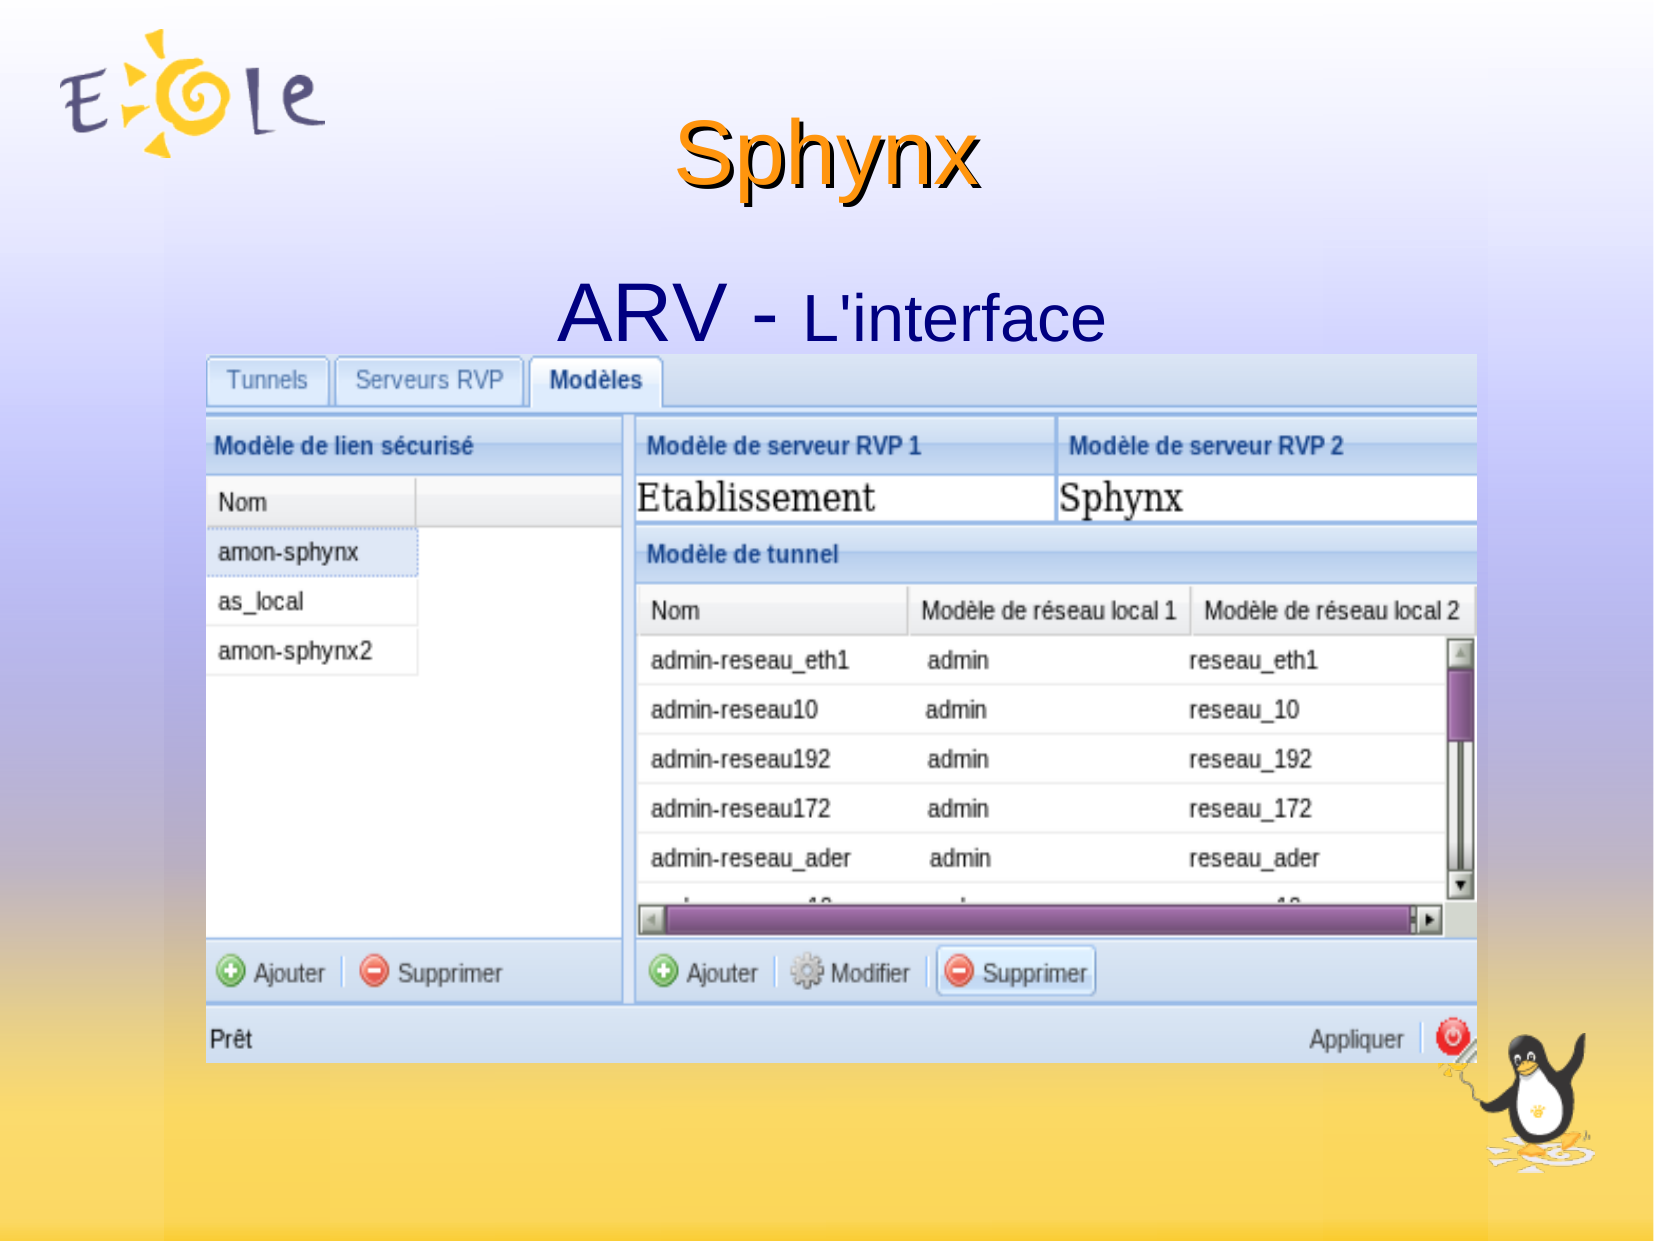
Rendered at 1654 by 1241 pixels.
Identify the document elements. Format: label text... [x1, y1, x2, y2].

list ARV - L'interface [88, 265, 1577, 382]
picture [0, 0, 1654, 1241]
title Sphynx [82, 49, 1571, 257]
